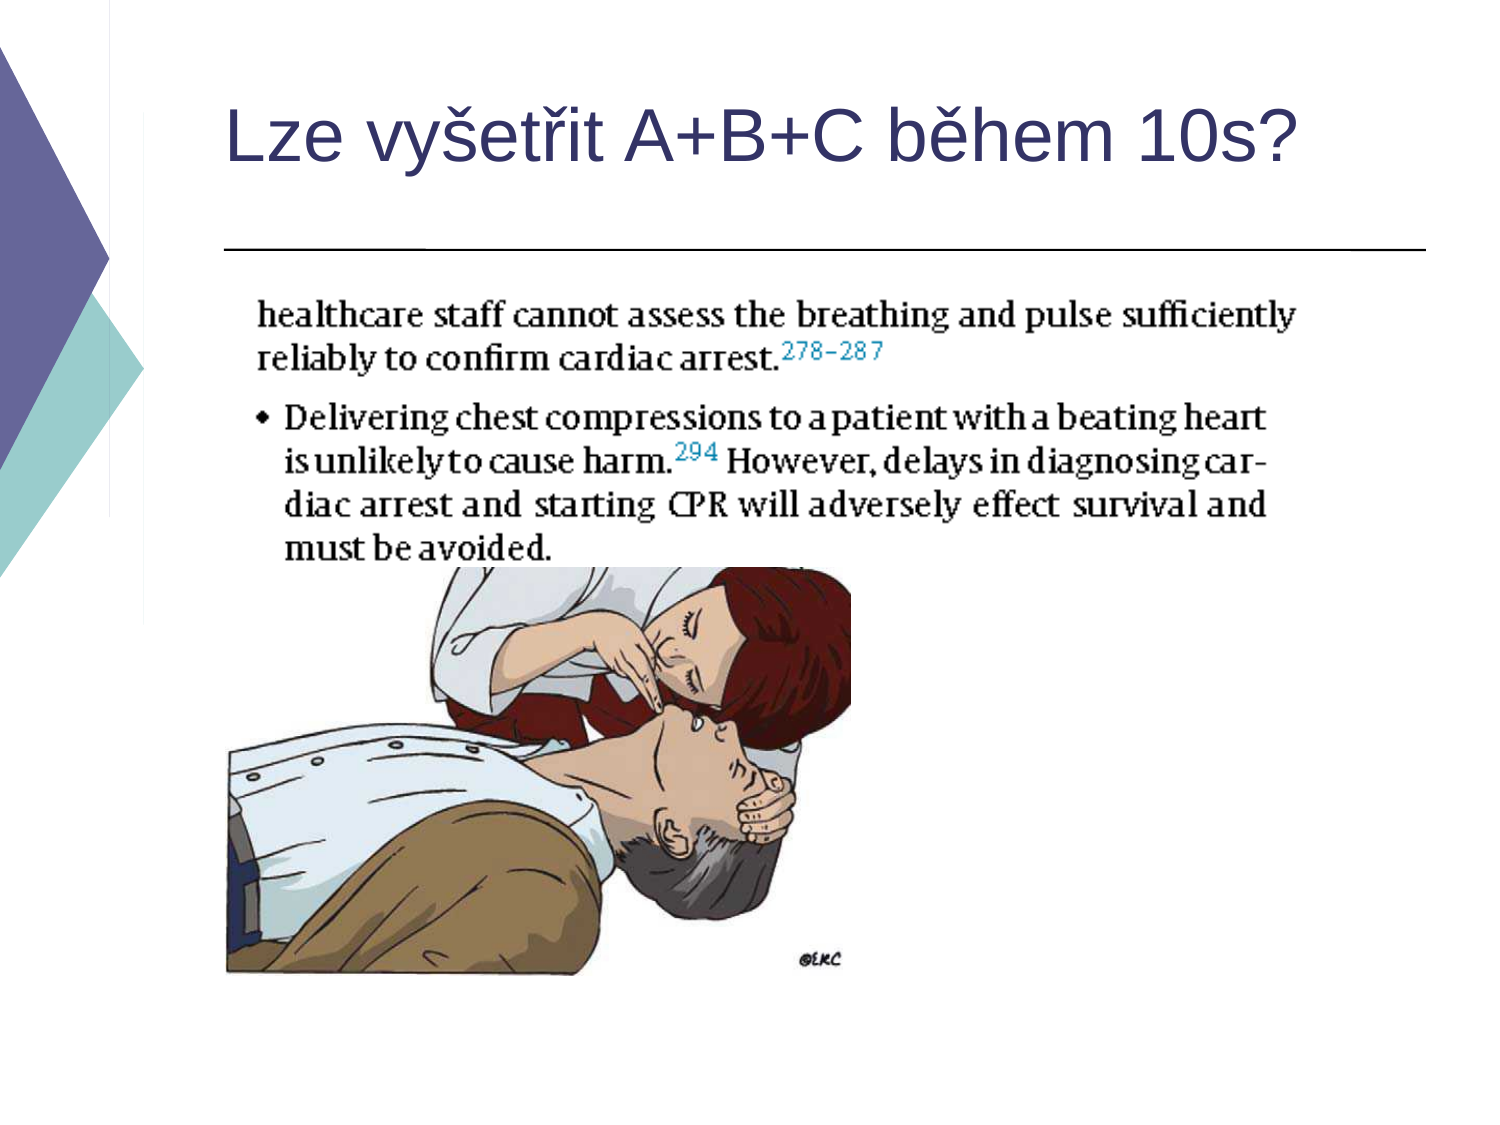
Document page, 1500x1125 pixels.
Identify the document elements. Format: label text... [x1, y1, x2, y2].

title Lze vyšetřit A+B+C během 10s? [224, 41, 1423, 236]
picture [242, 284, 1307, 381]
picture [225, 401, 1279, 976]
